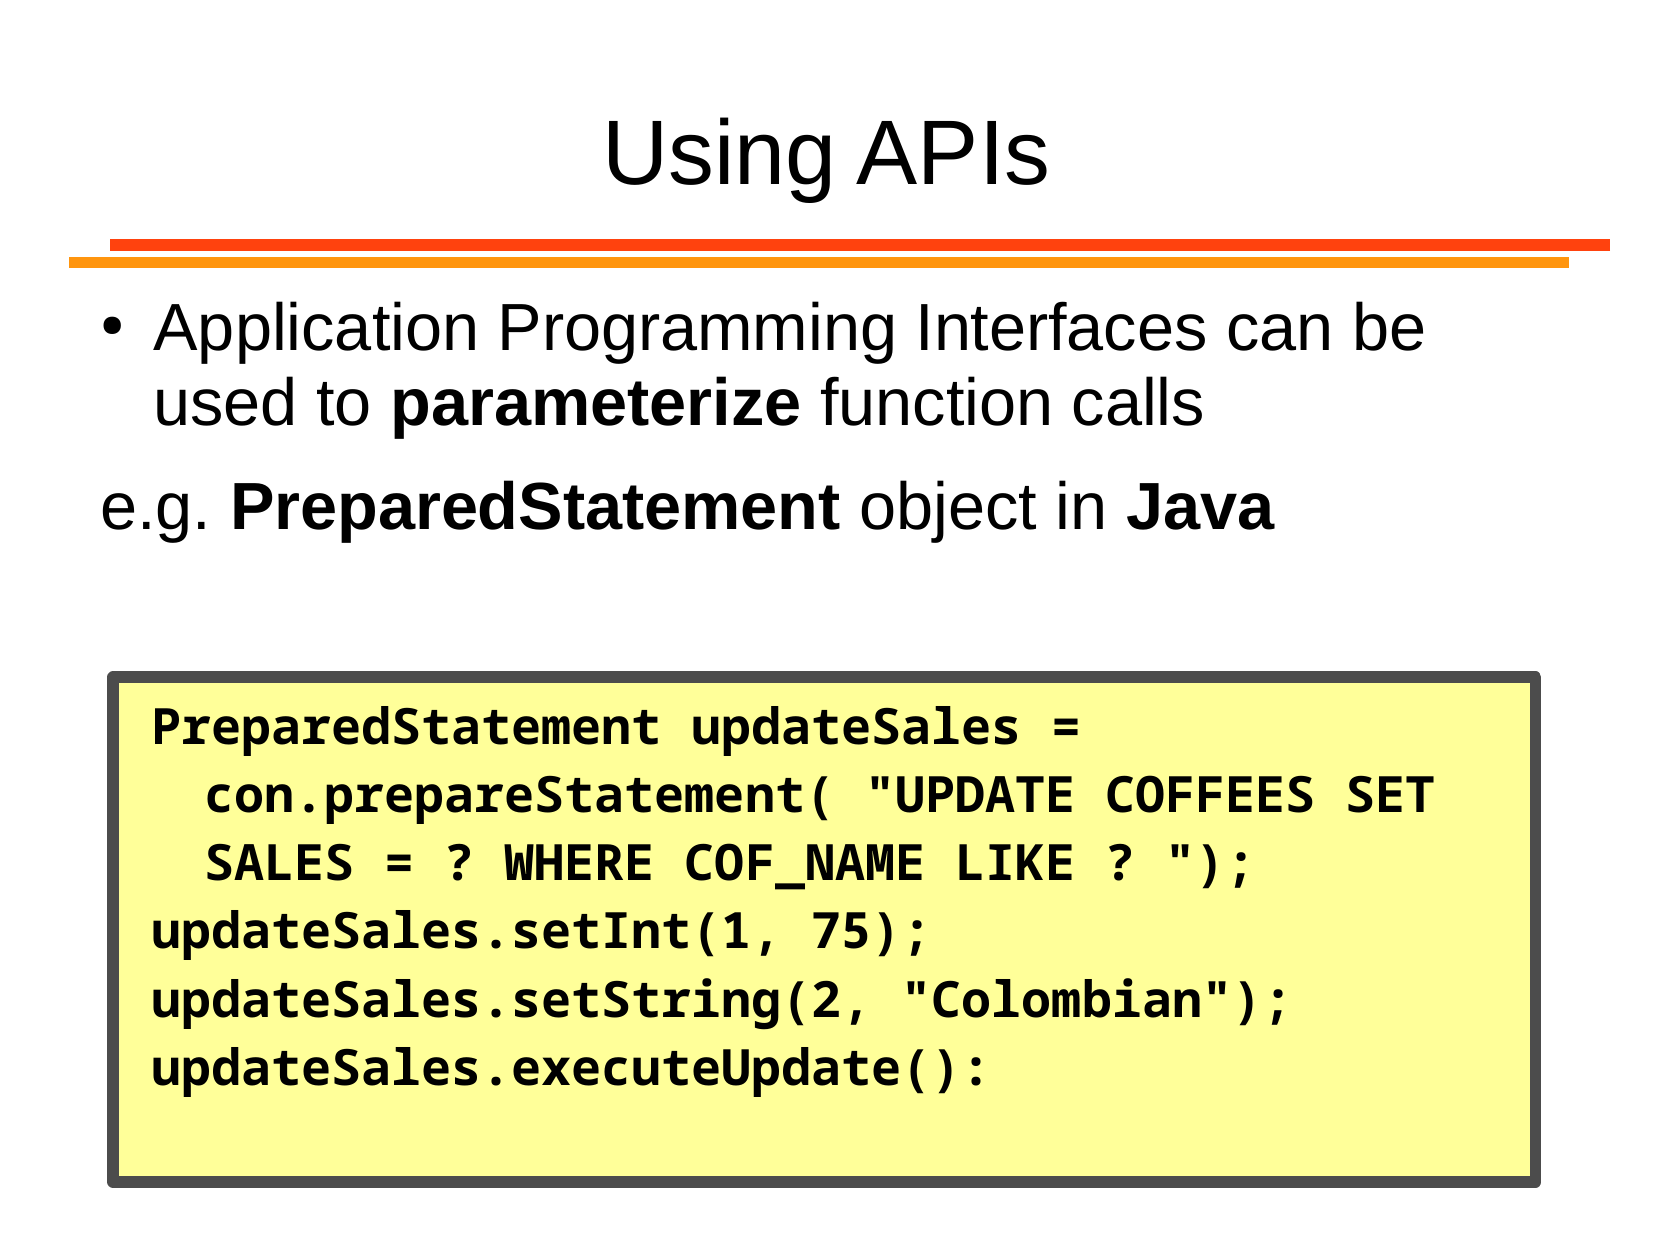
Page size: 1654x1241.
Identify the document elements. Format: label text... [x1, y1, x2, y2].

list Application Programming Interfaces can be used to parameterize function calls e.g. PreparedStatement object in Java [82, 290, 1571, 1094]
title Using APIs [82, 56, 1571, 250]
text_box PreparedStatement updateSales = con.prepareStatement( "UPDATE COFFEES SET SALES = ? WHERE COF_NAME LIKE ? "); updateSales.setInt(1, 75); updateSales.setString(2, "Colombian"); updateSales.executeUpdate(): [113, 677, 1536, 1109]
